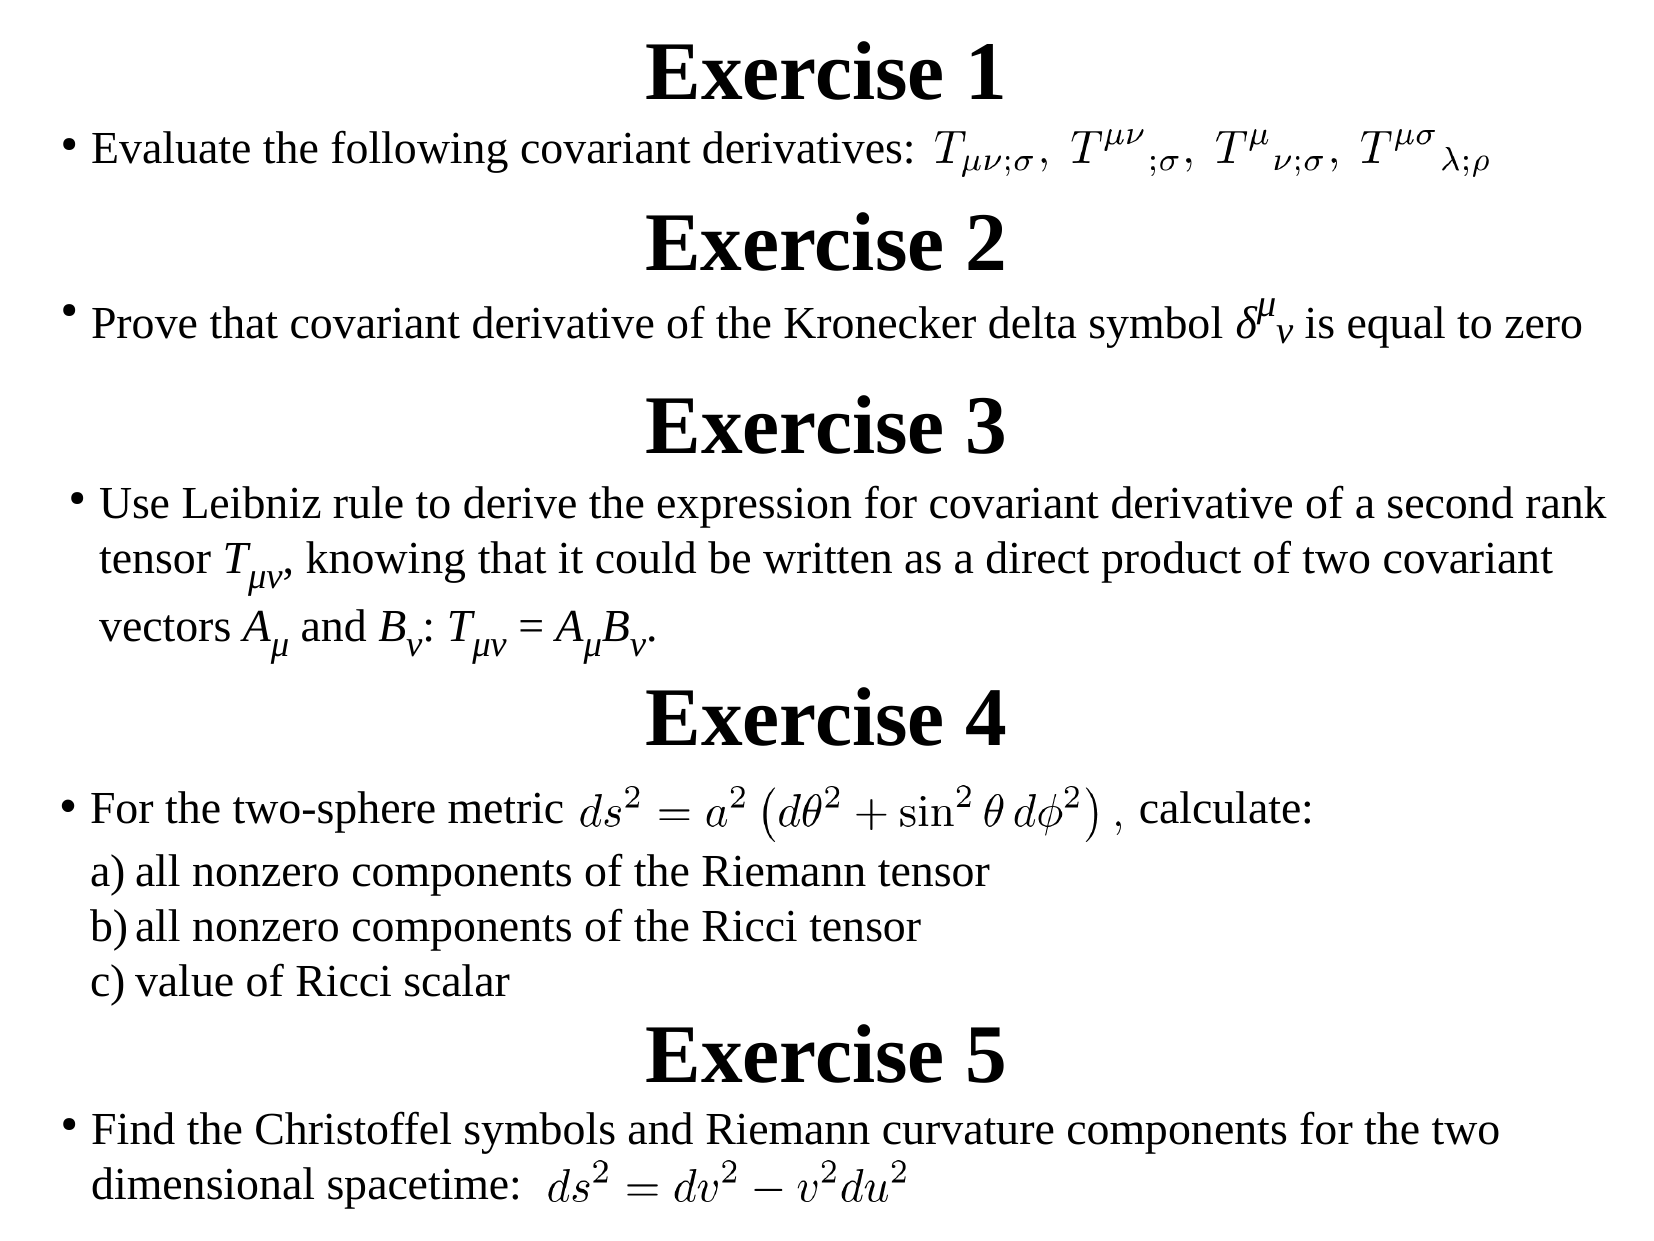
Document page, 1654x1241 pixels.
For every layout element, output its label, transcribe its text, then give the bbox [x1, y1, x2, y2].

title Exercise 3 [82, 374, 1571, 467]
title Exercise 2 [82, 218, 1571, 271]
picture [548, 1160, 906, 1202]
picture [934, 129, 1489, 177]
title Exercise 5 [82, 1005, 1571, 1093]
picture [580, 785, 1121, 842]
list Prove that covariant derivative of the Kronecker delta symbol δμν is equal to zero [61, 271, 1611, 371]
list Find the Christoffel symbols and Riemann curvature components for the two dimensional spacetime: [61, 1098, 1611, 1209]
list Evaluate the following covariant derivatives: [61, 118, 1611, 218]
list Use Leibniz rule to derive the expression for covariant derivative of a second rank tensor Tμν, knowing that it could be written as a direct product of two covariant vectors Aμ and Bν: Tμν = AμBν. [69, 472, 1613, 678]
list For the two-sphere metric calculate: all nonzero components of the Riemann tensor all nonzero components of the Ricci tensor value of Ricci scalar [44, 761, 1635, 1014]
title Exercise 4 [82, 669, 1571, 756]
title Exercise 1 [82, 20, 1571, 113]
